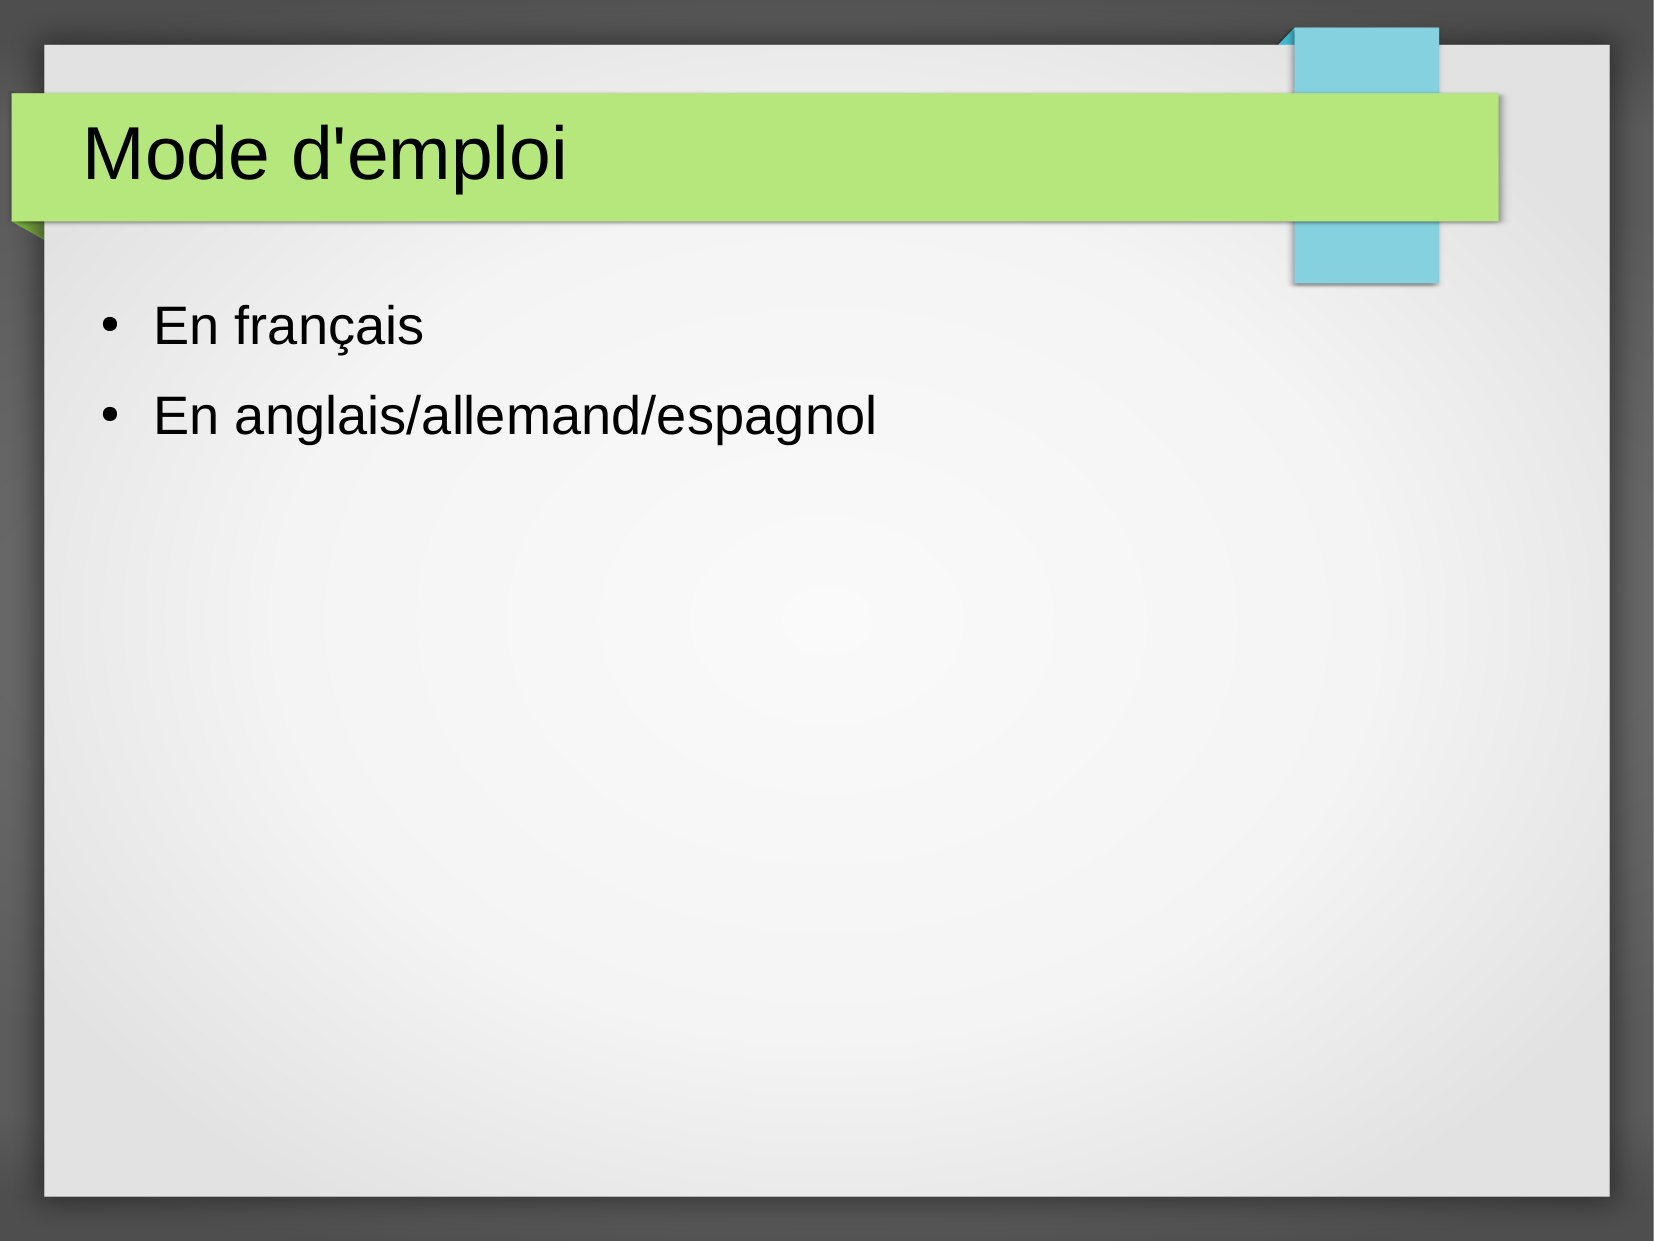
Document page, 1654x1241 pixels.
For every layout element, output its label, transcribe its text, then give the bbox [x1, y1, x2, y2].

picture [0, 0, 1654, 1241]
list En français En anglais/allemand/espagnol [82, 295, 1571, 1015]
title Mode d'emploi [82, 94, 1264, 213]
